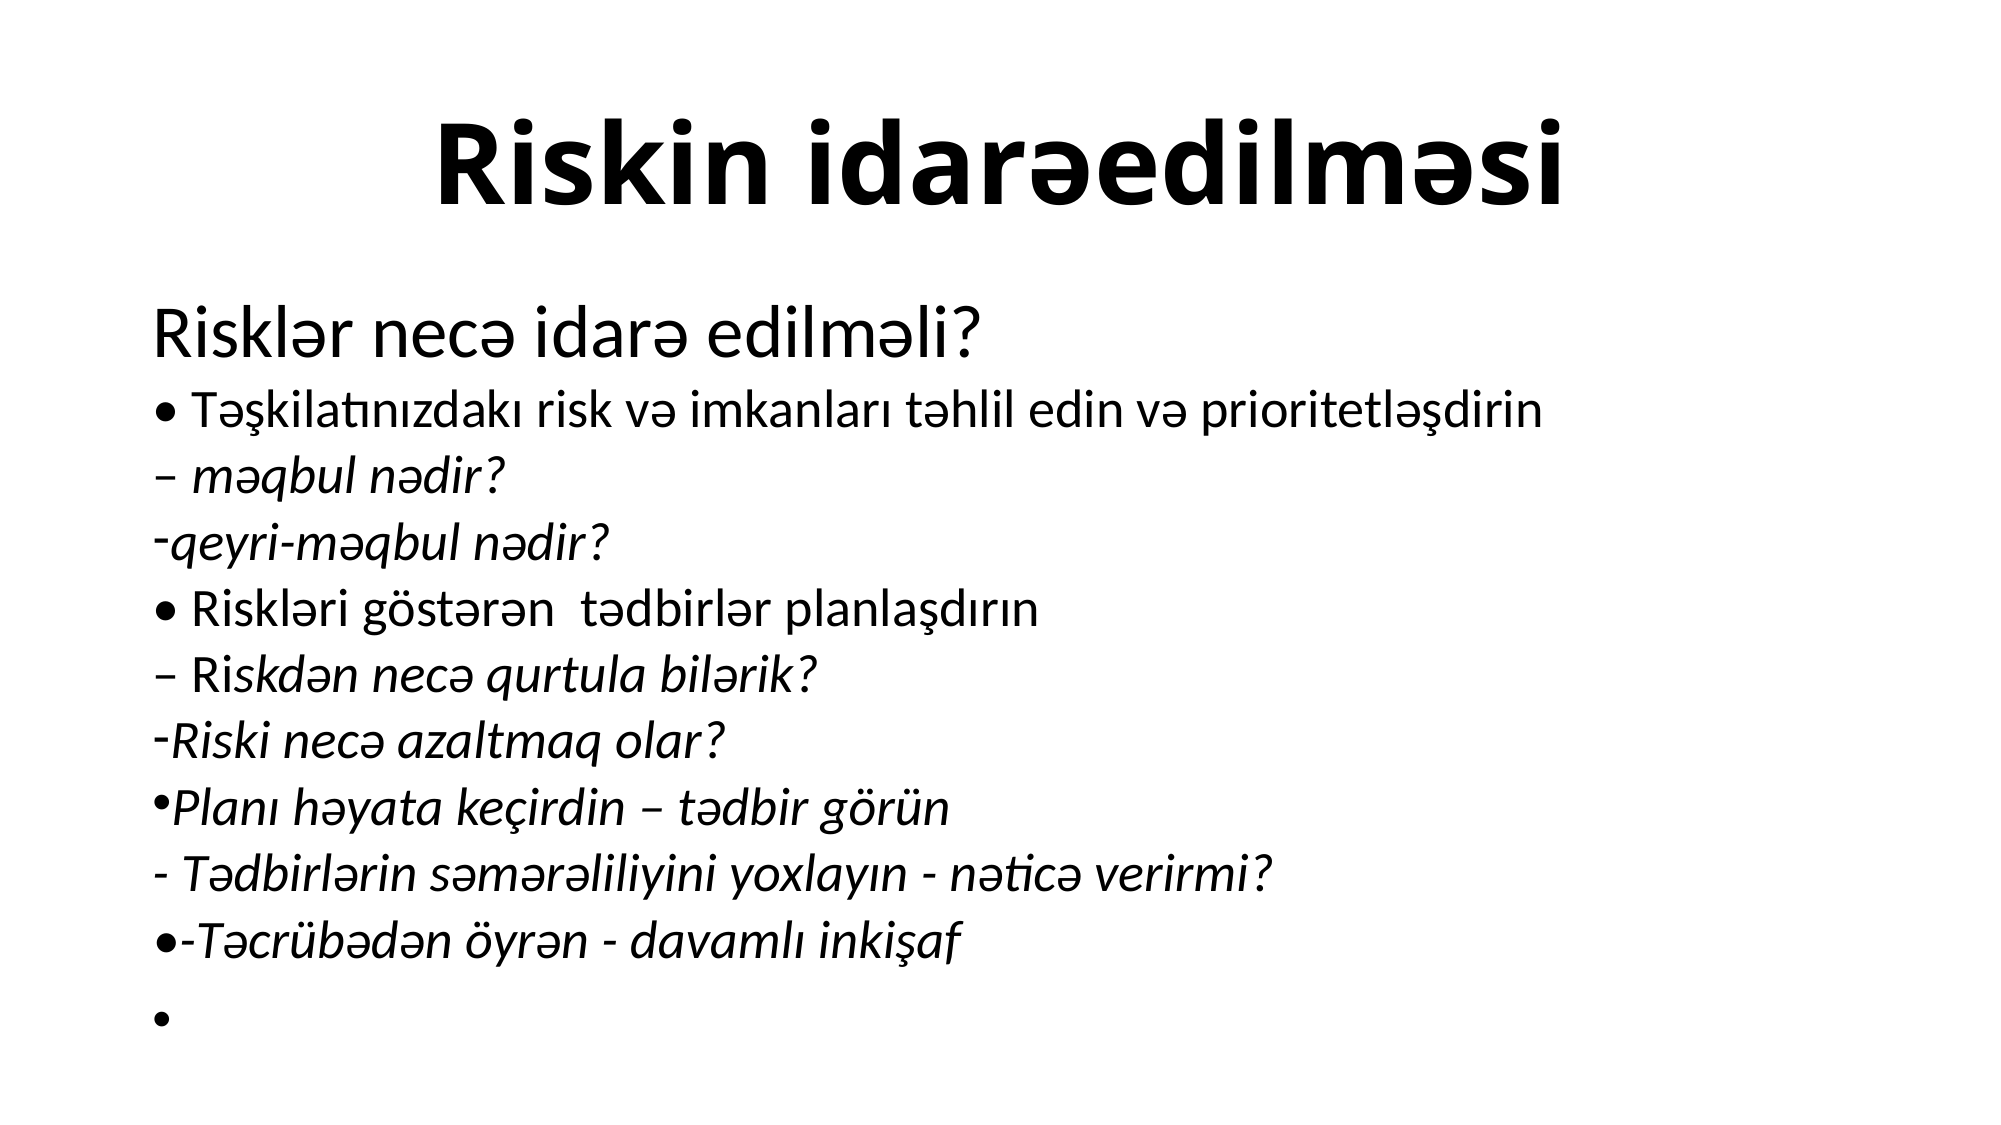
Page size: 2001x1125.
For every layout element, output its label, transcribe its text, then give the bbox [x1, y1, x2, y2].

list Risklər necə idarə edilməli? • Təşkilatınızdakı risk və imkanları təhlil edin və prioritetləşdirin – məqbul nədir? qeyri-məqbul nədir? • Riskləri göstərən tədbirlər planlaşdırın – Riskdən necə qurtula bilərik? Riski necə azaltmaq olar? Planı həyata keçirdin – tədbir görün - Tədbirlərin səmərəliliyini yoxlayın - nəticə verirmi? •-Təcrübədən öyrən - davamlı inkişaf [137, 299, 1863, 1014]
title Riskin idarəedilməsi [137, 59, 1863, 278]
